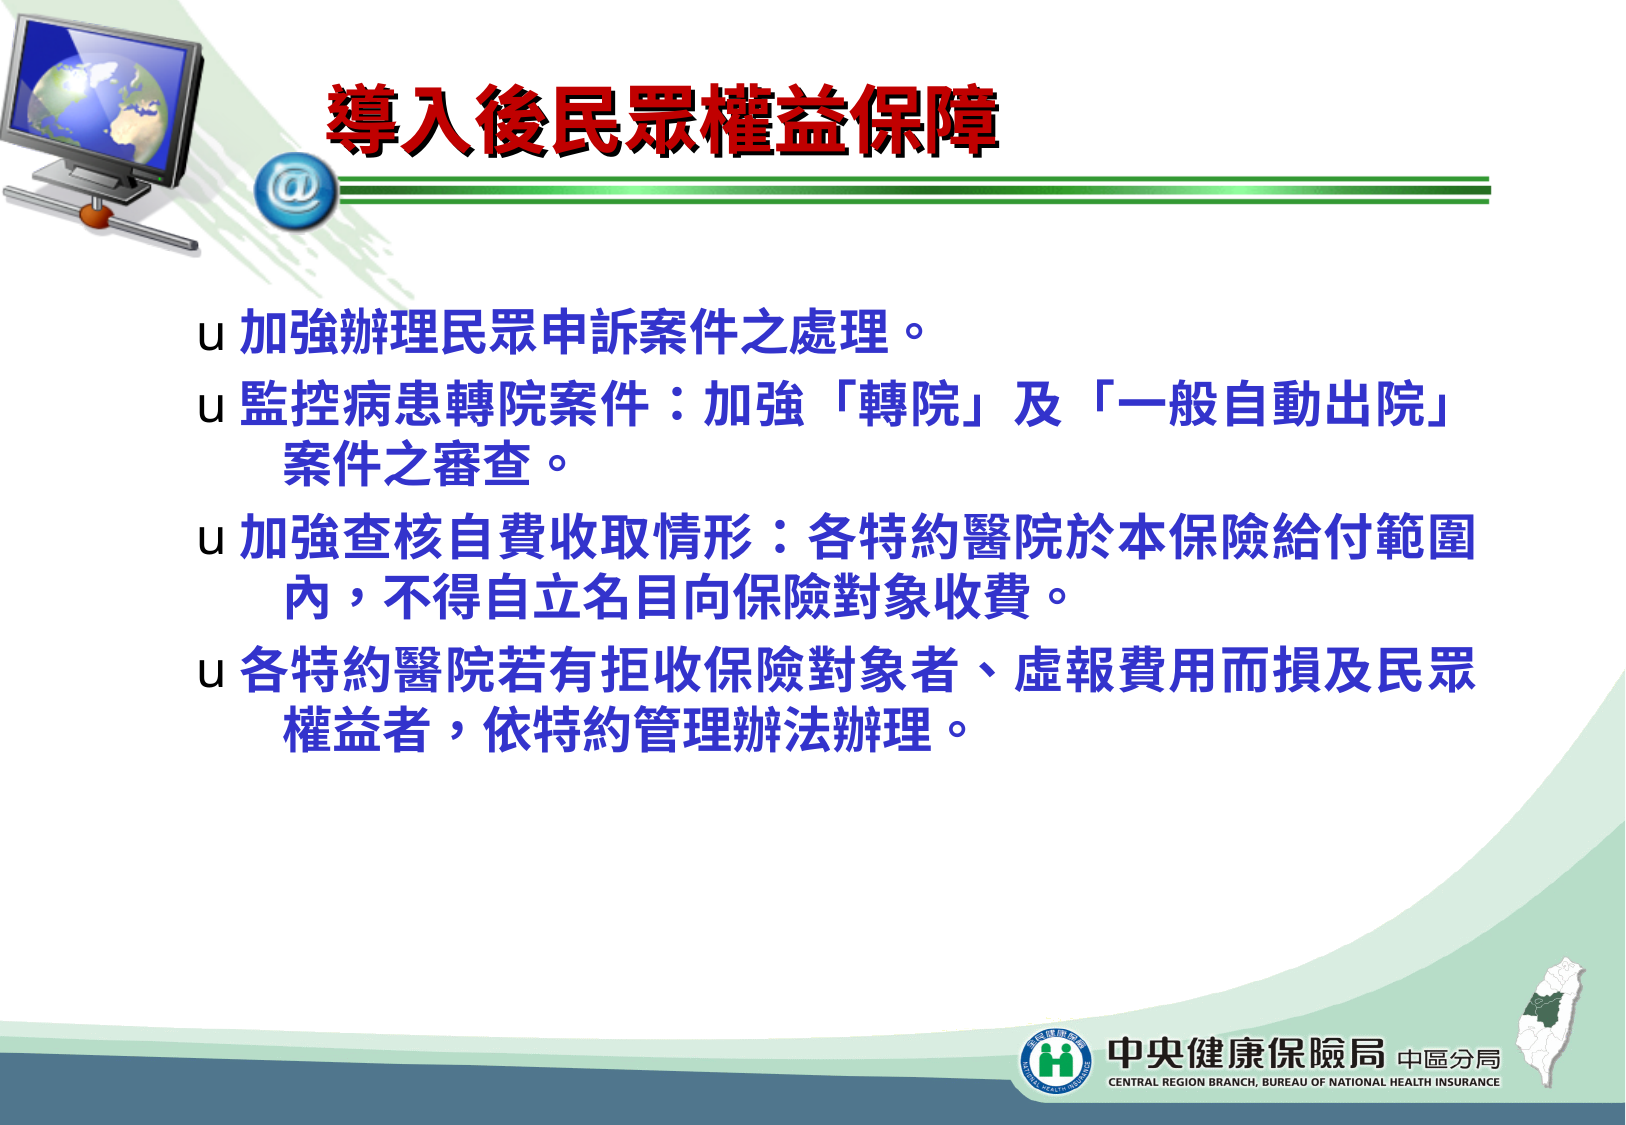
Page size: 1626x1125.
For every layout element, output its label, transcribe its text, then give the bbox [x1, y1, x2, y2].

text_box 加強辦理民眾申訴案件之處理。 監控病患轉院案件：加強「轉院」及「一般自動出院」案件之審查。 加強查核自費收取情形：各特約醫院於本保險給付範圍內，不得自立名目向保險對象收費。 各特約醫院若有拒收保險對象者、虛報費用而損及民眾權益者，依特約管理辦法辦理。 [93, 292, 1493, 1125]
text_box 導入後民眾權益保障 [308, 23, 1515, 211]
